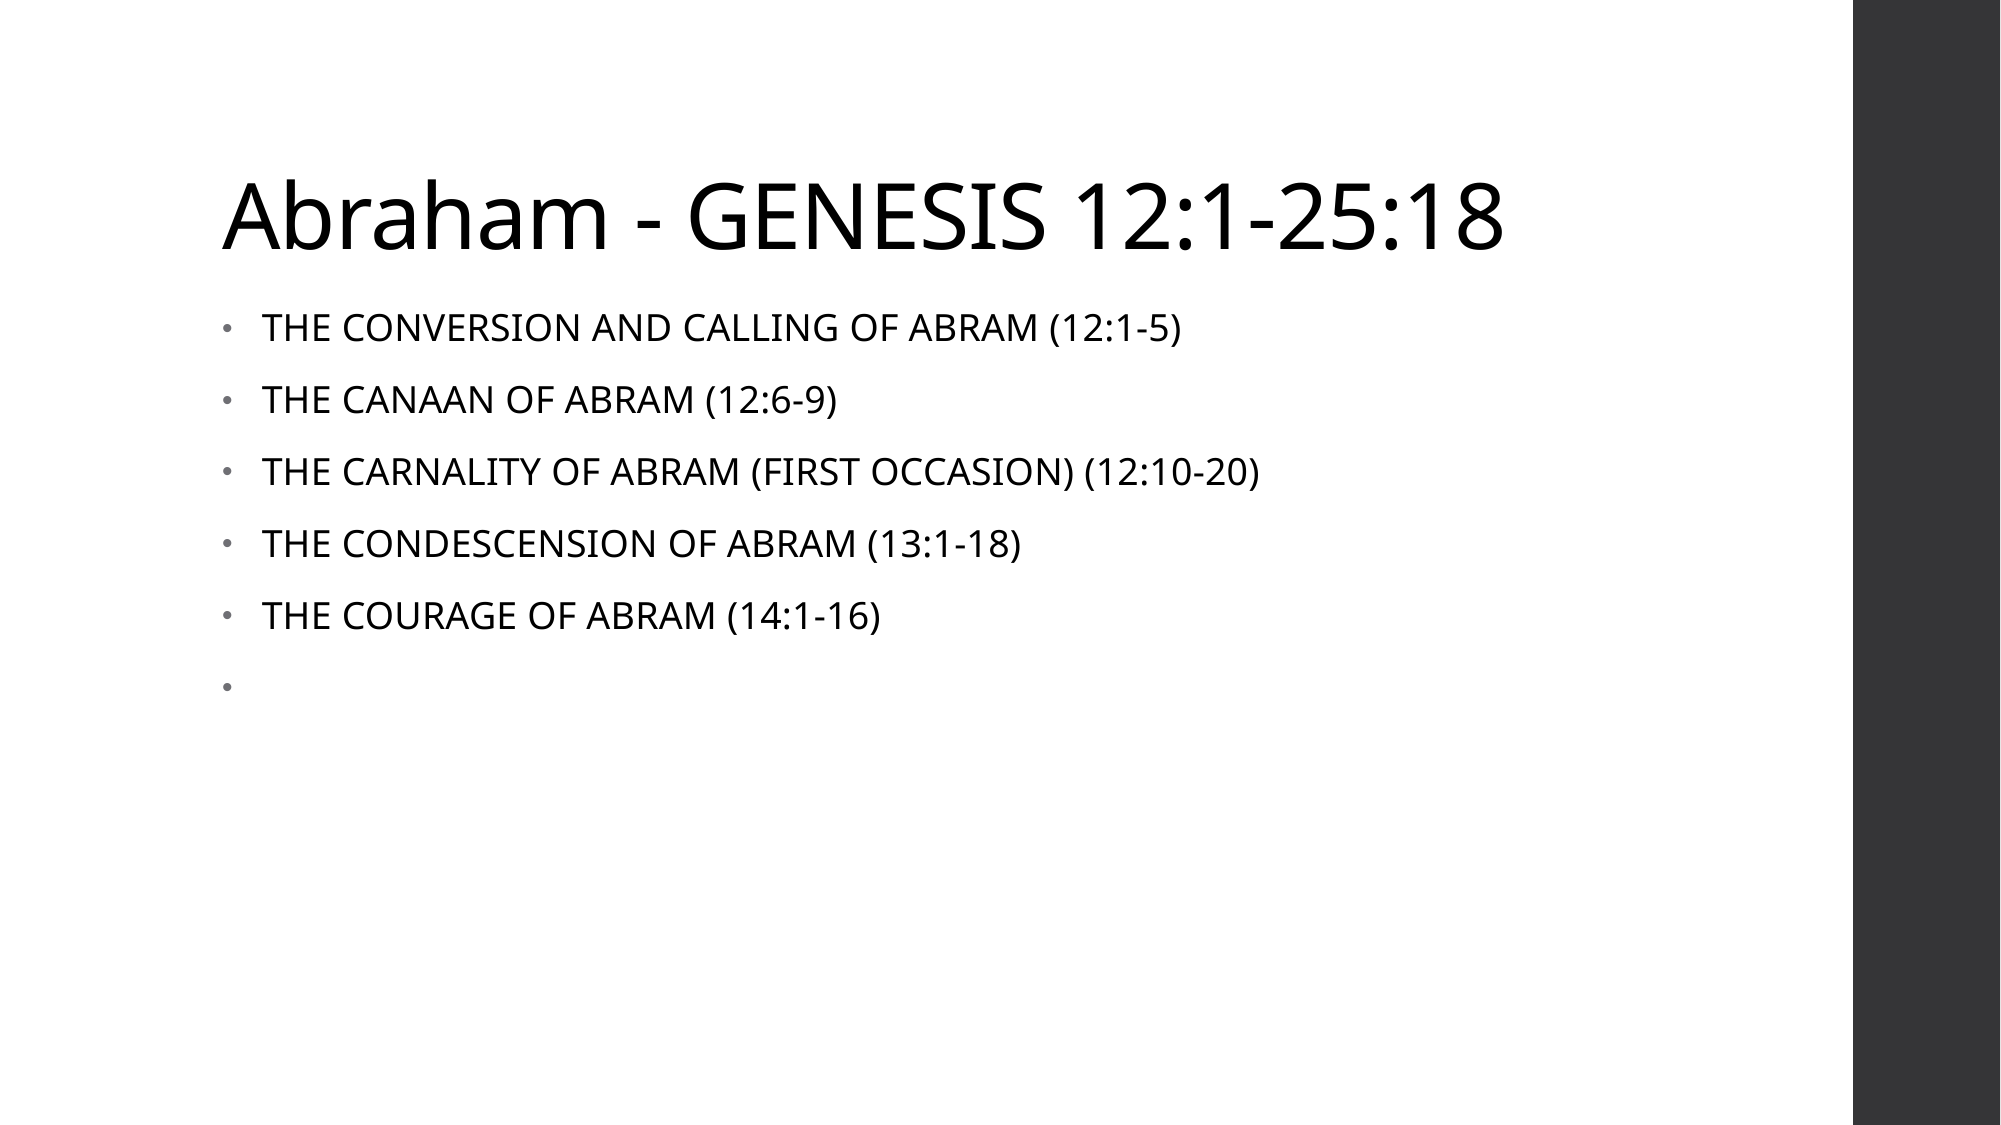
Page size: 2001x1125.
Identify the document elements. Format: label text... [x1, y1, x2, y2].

list THE CONVERSION AND CALLING OF ABRAM (12:1-5) THE CANAAN OF ABRAM (12:6-9) THE CARNALITY OF ABRAM (FIRST OCCASION) (12:10-20) THE CONDESCENSION OF ABRAM (13:1-18) THE COURAGE OF ABRAM (14:1-16) [206, 299, 1617, 1014]
title Abraham - GENESIS 12:1-25:18 [206, 60, 1797, 278]
